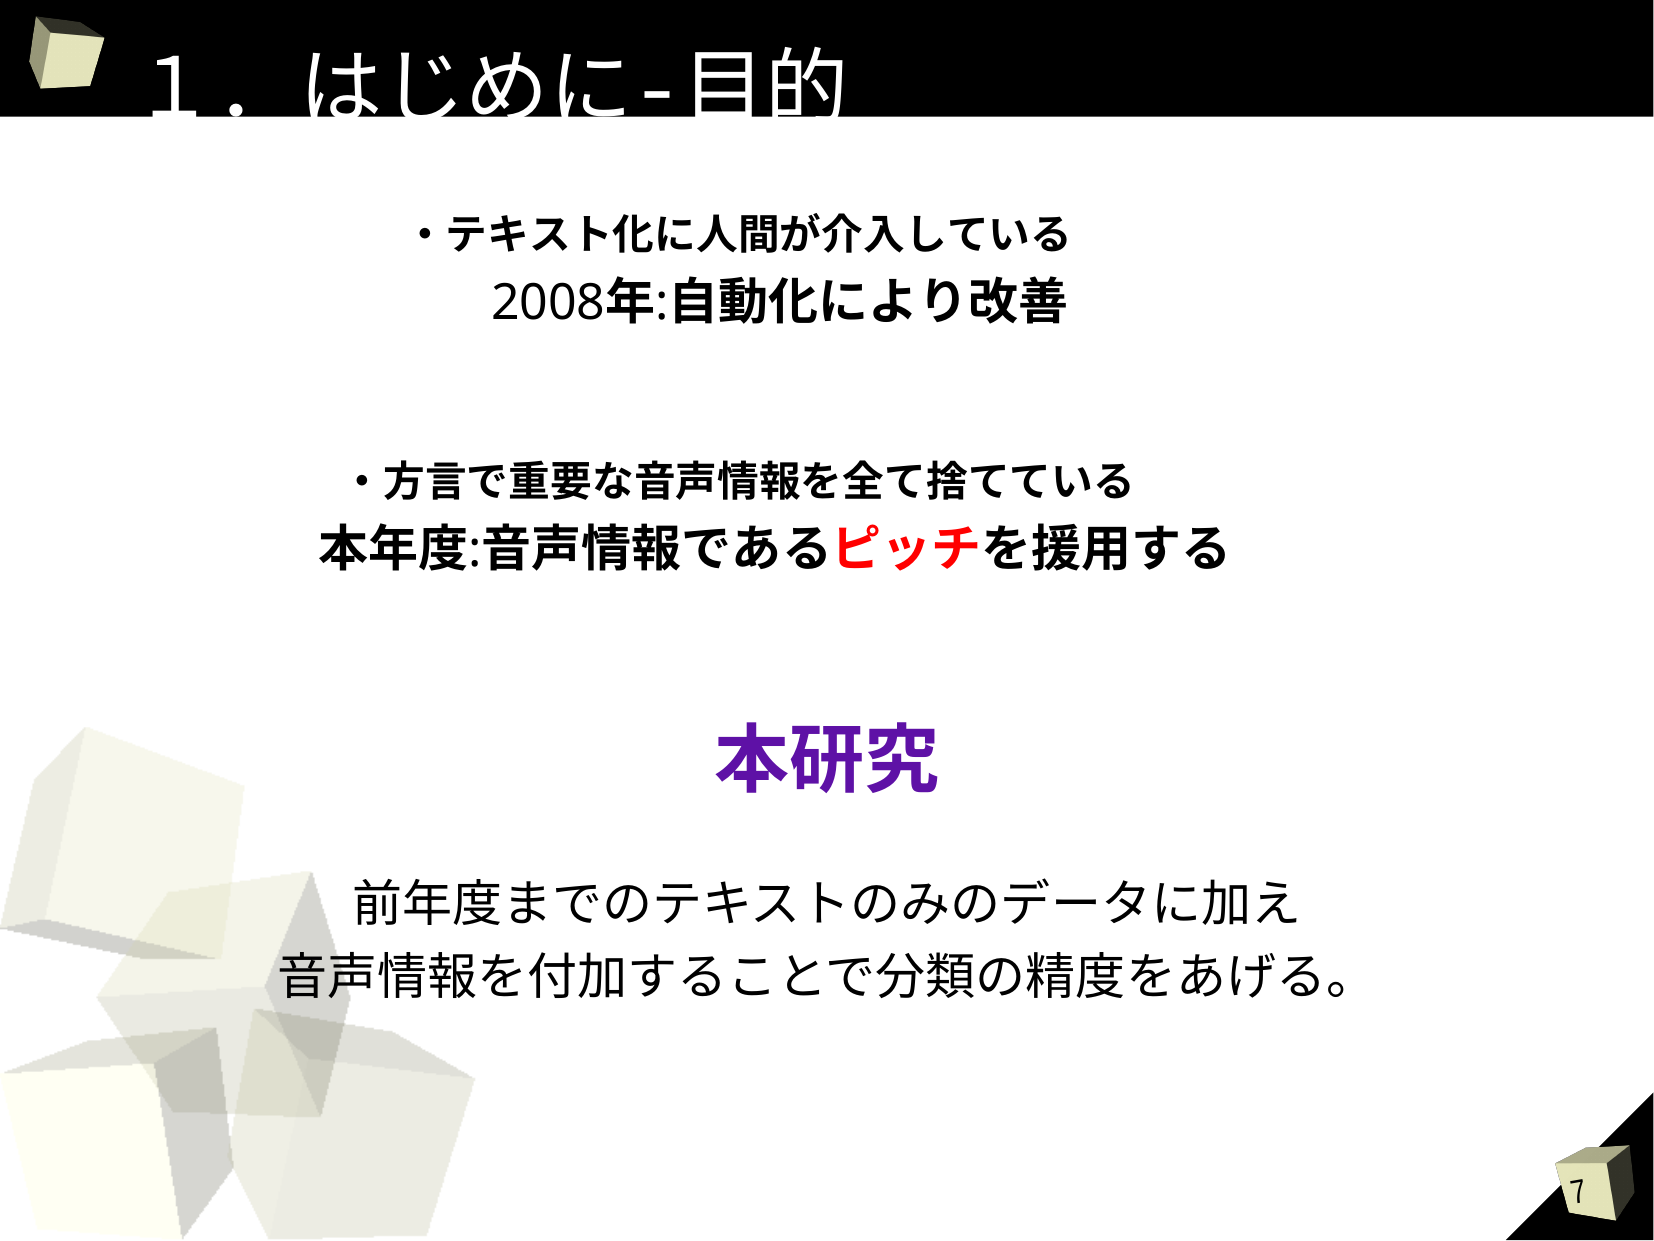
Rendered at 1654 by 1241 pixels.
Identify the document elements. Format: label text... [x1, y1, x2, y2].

picture [456, 974, 463, 995]
picture [460, 974, 470, 985]
picture [0, 726, 477, 1241]
picture [354, 975, 367, 982]
text_box 本研究 [699, 708, 955, 799]
text_box 前年度までのテキストのみのデータに加え 音声情報を付加することで分類の精度をあげる。 [250, 856, 1403, 972]
text_box ・テキスト化に人間が介入している 2008年:自動化により改善 ・方言で重要な音声情報を全て捨てている 本年度:音声情報であるピッチを援用する [147, 257, 1329, 525]
text_box １．はじめに-目的 [118, 13, 1211, 119]
picture [338, 975, 350, 982]
